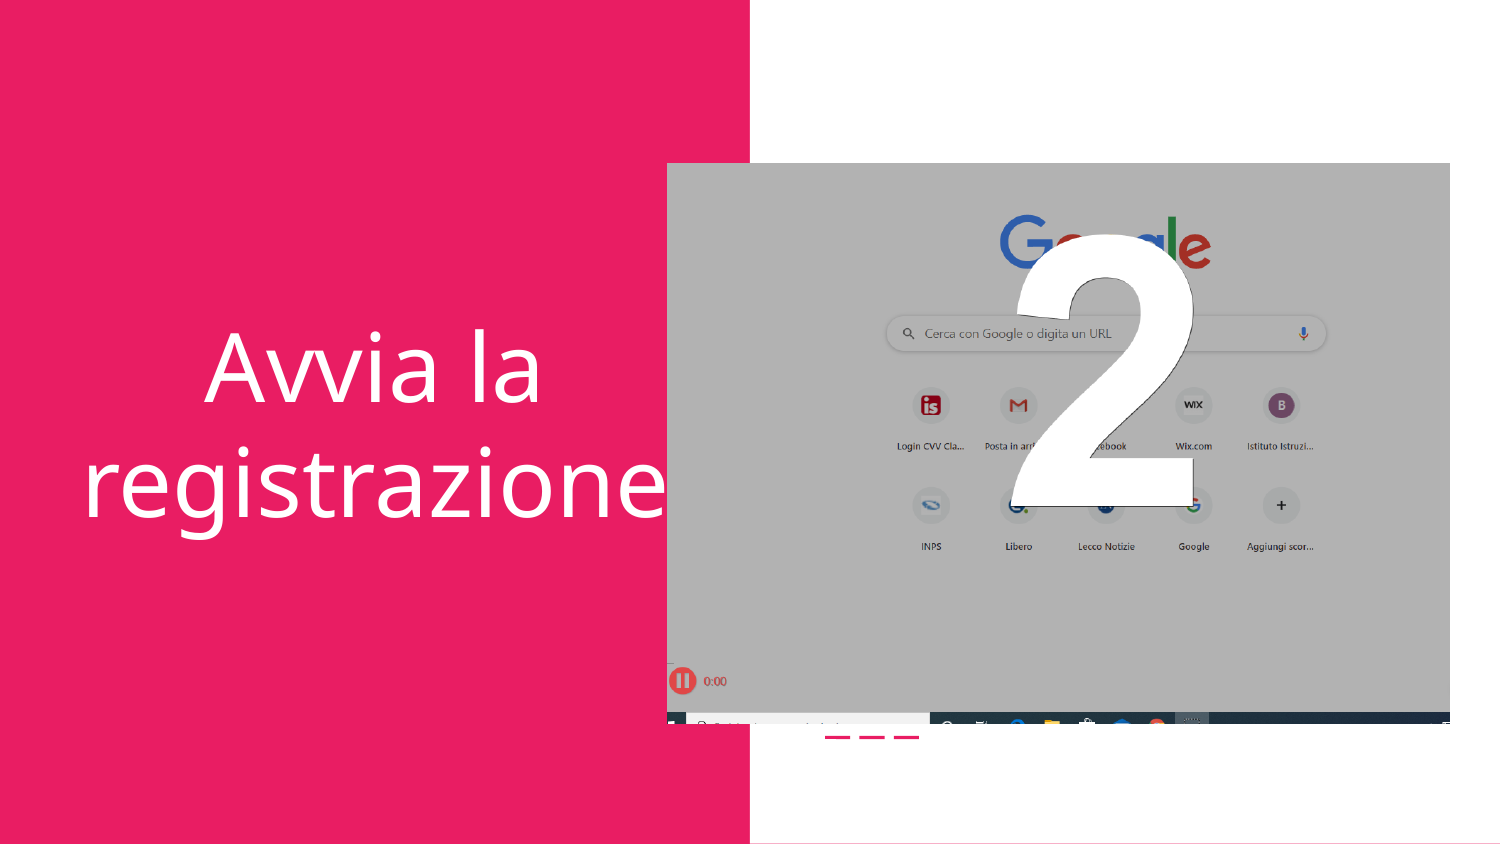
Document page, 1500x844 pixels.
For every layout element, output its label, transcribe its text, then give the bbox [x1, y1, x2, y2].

picture [667, 163, 1450, 724]
title Avvia la registrazione [43, 298, 667, 546]
